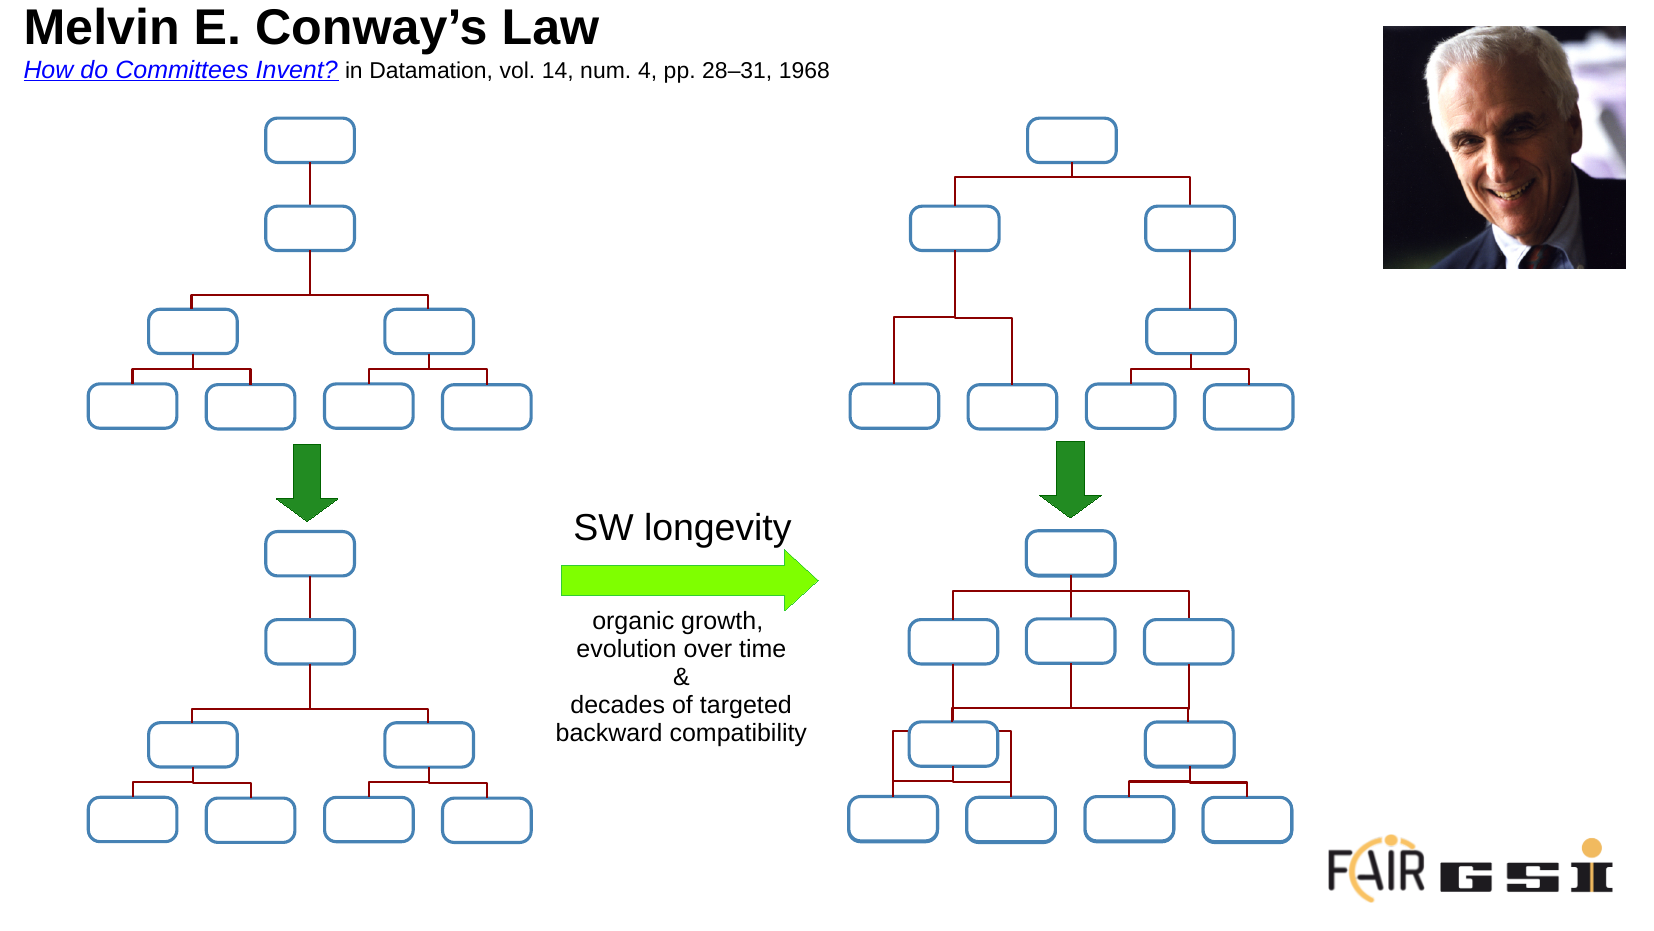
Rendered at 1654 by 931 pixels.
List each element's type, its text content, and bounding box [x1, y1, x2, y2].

text_box [265, 531, 355, 576]
text_box [1145, 721, 1235, 768]
picture [1328, 833, 1425, 904]
text_box [1039, 441, 1102, 518]
text_box [88, 797, 177, 842]
text_box [384, 309, 474, 354]
text_box [1085, 796, 1174, 842]
text_box [1027, 118, 1117, 163]
text_box [910, 206, 1000, 251]
text_box [909, 721, 998, 767]
text_box [206, 798, 295, 843]
text_box [148, 309, 238, 354]
text_box [1026, 618, 1116, 664]
text_box [968, 384, 1057, 430]
text_box [1146, 309, 1236, 354]
text_box [324, 797, 414, 842]
text_box [384, 722, 474, 768]
text_box [1145, 206, 1235, 251]
text_box organic growth, evolution over time & decades of targeted backward compatibility [540, 599, 823, 755]
text_box [265, 619, 355, 664]
picture [1439, 836, 1615, 895]
text_box [442, 798, 532, 843]
text_box [909, 619, 998, 664]
text_box [1203, 797, 1292, 843]
text_box [265, 118, 355, 163]
text_box [561, 557, 819, 599]
title Melvin E. Conway’s Law How do Committees Invent? in Datamation, vol. 14, num. 4, pp. 28–31, 1968 [23, 0, 1638, 84]
text_box [1204, 384, 1294, 430]
text_box [442, 384, 532, 430]
text_box [848, 796, 938, 842]
text_box [276, 444, 338, 522]
text_box [206, 384, 295, 429]
text_box [88, 383, 177, 429]
text_box [850, 383, 939, 429]
text_box [1144, 619, 1234, 664]
text_box [148, 722, 238, 768]
text_box SW longevity [558, 499, 808, 557]
picture [1383, 26, 1626, 269]
text_box [1086, 383, 1176, 429]
text_box [966, 797, 1056, 843]
text_box [265, 206, 355, 251]
text_box [324, 383, 414, 429]
text_box [1026, 530, 1115, 576]
